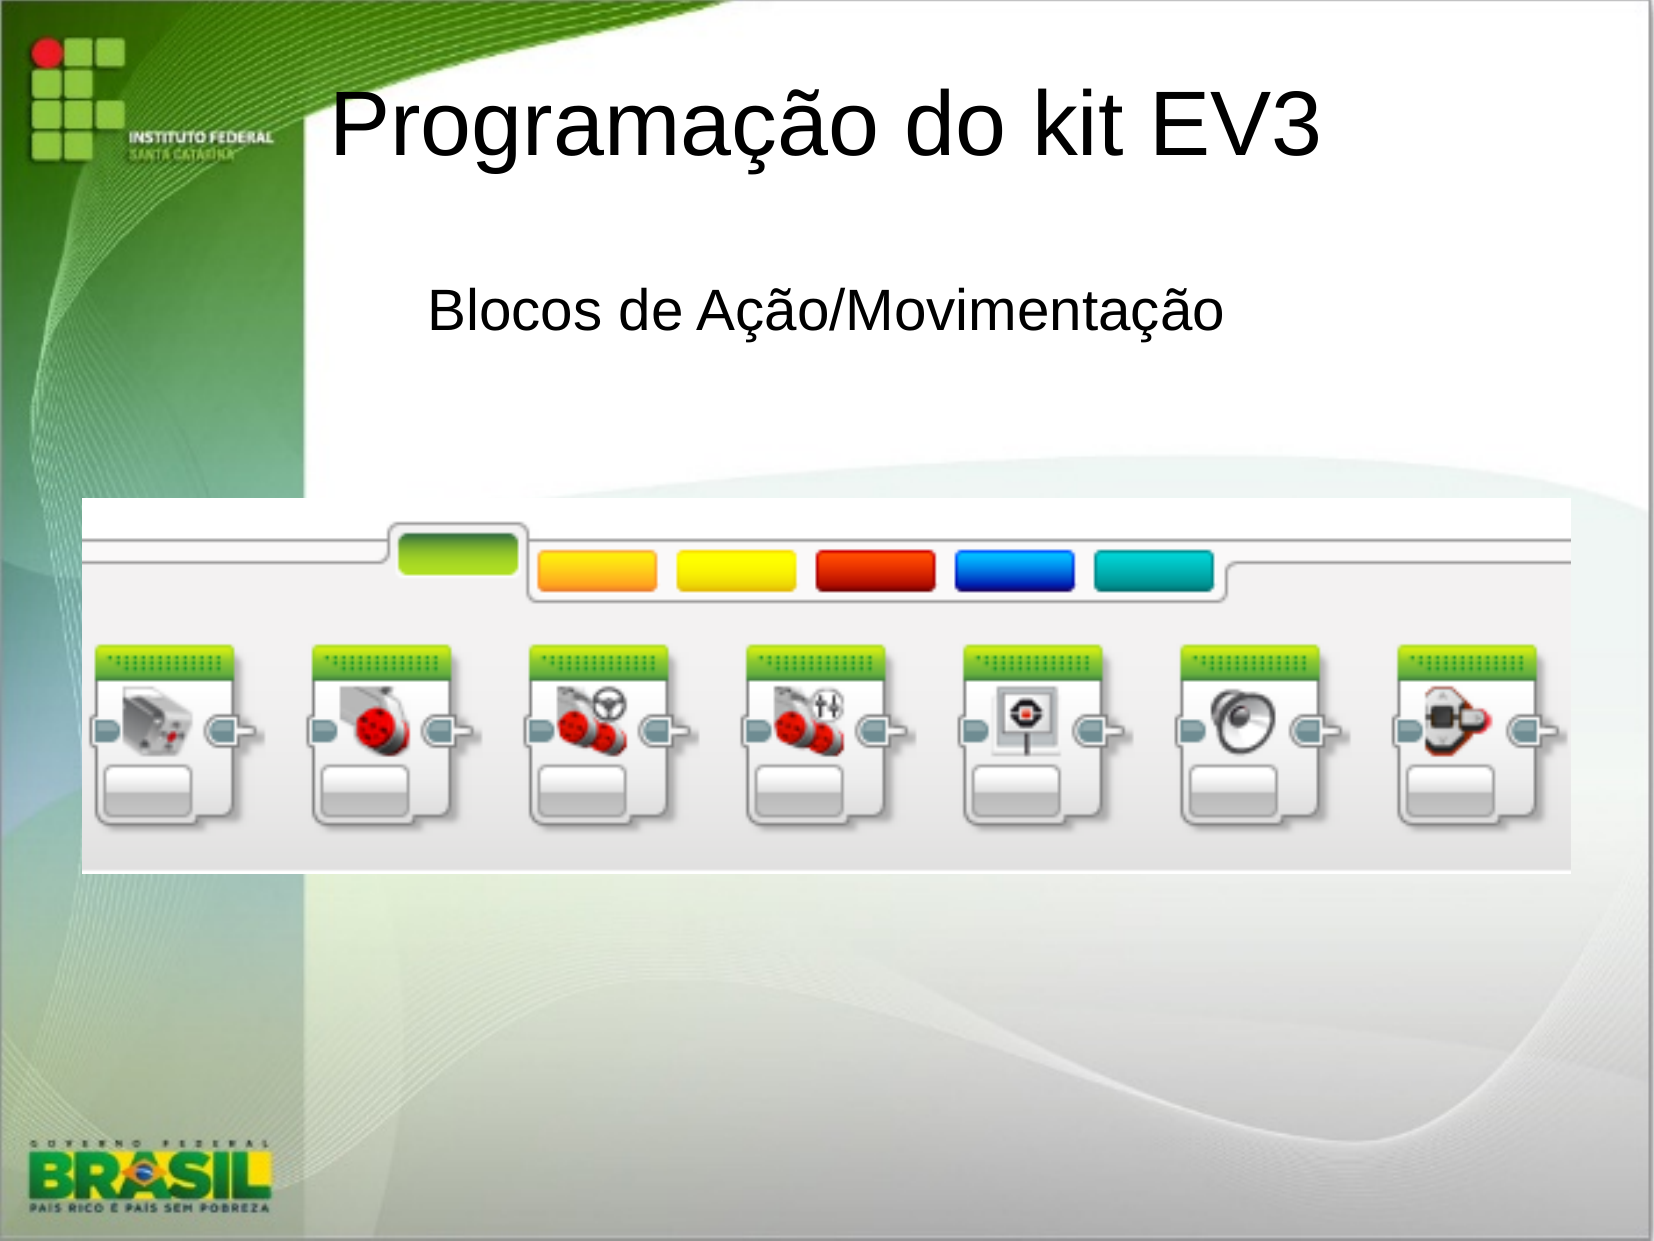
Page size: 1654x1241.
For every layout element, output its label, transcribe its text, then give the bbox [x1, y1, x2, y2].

title Programação do kit EV3 Blocos de Ação/Movimentação [82, 72, 1571, 343]
picture [0, 0, 1654, 1241]
